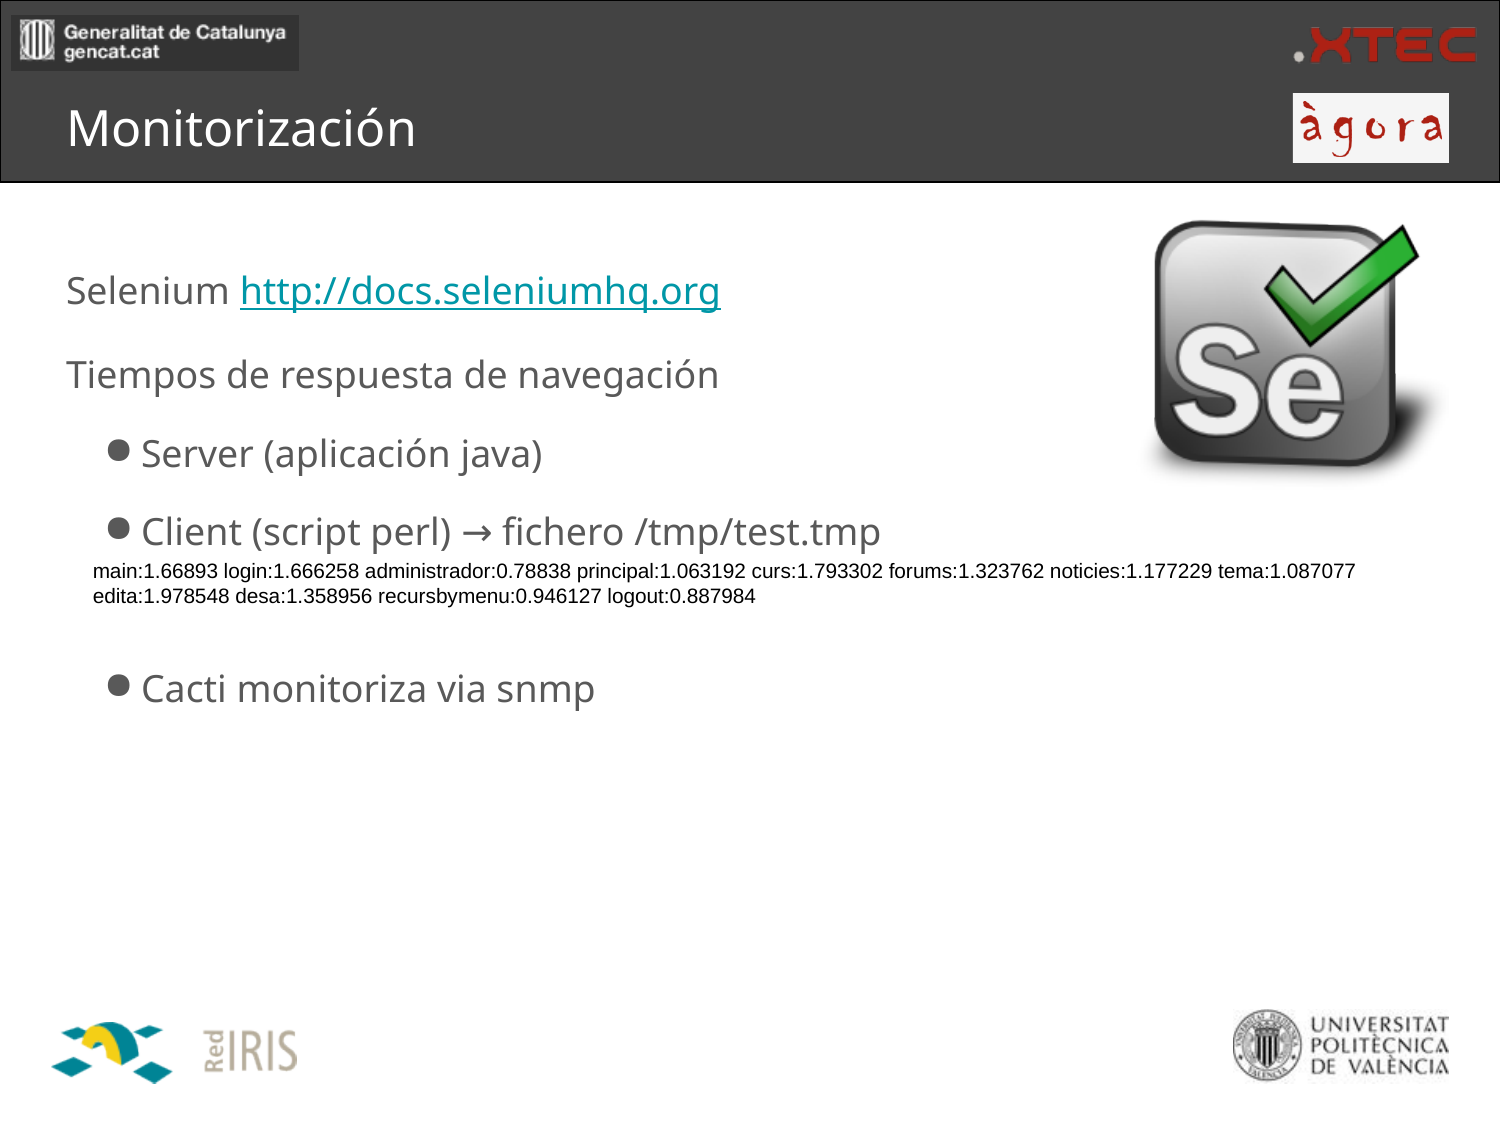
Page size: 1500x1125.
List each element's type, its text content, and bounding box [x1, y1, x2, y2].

title Monitorización [51, 81, 1449, 207]
text_box main:1.66893 login:1.666258 administrador:0.78838 principal:1.063192 curs:1.793302 forums:1.323762 noticies:1.177229 tema:1.087077 edita:1.978548 desa:1.358956 recursbymenu:0.946127 logout:0.887984 [78, 543, 1425, 625]
list Selenium http://docs.seleniumhq.org Tiempos de respuesta de navegación Server (aplicación java) Client (script perl) → fichero /tmp/test.tmp Cacti monitoriza via snmp [51, 252, 1449, 1000]
picture [1233, 1009, 1449, 1084]
picture [1136, 206, 1449, 490]
picture [51, 1022, 297, 1084]
picture [11, 15, 299, 71]
picture [1293, 23, 1480, 67]
